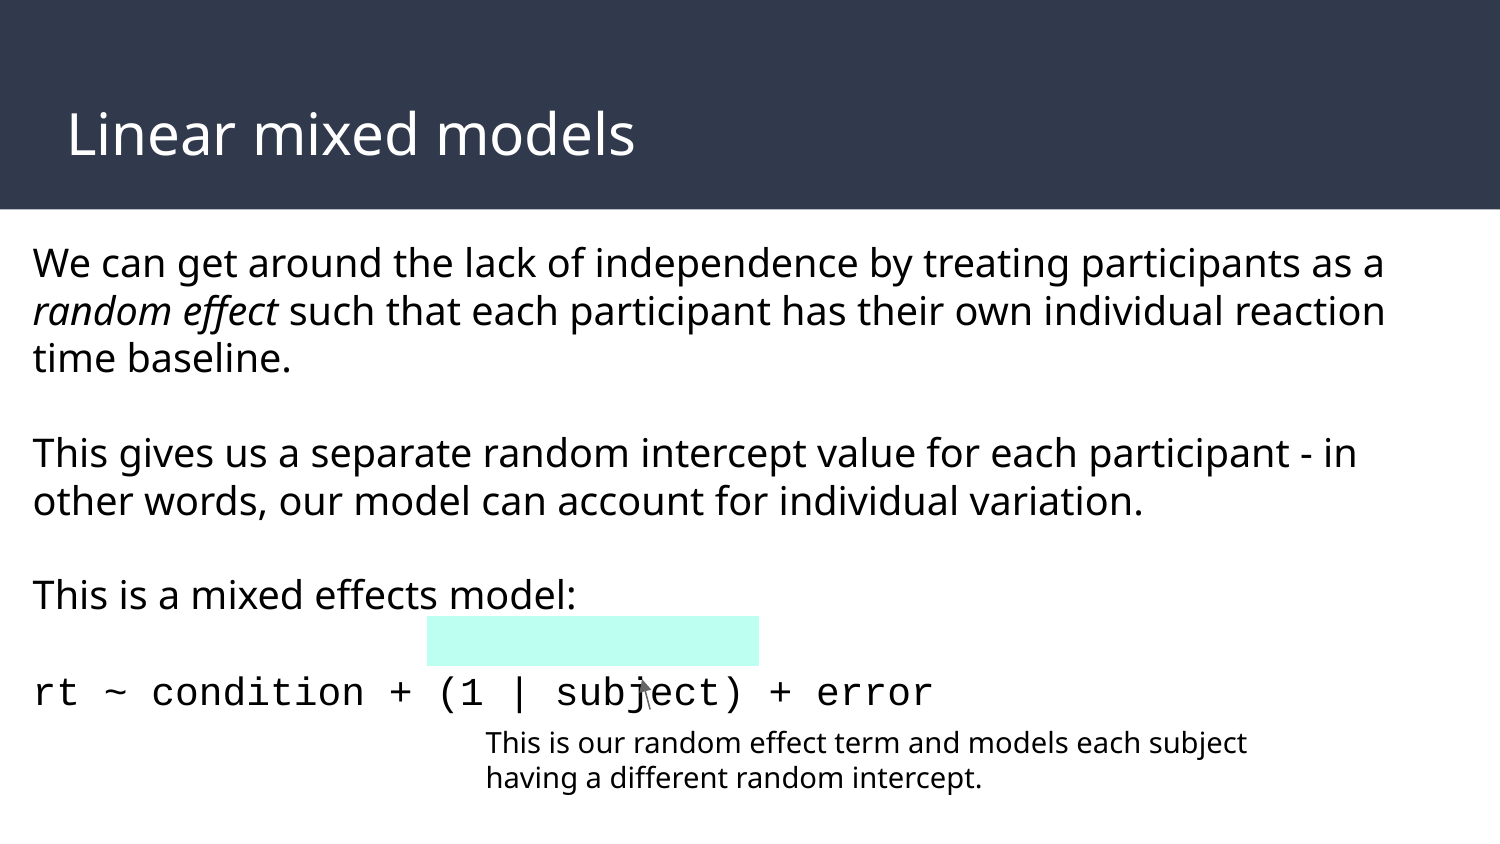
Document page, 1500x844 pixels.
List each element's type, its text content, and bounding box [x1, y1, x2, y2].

text_box This is our random effect term and models each subject having a different random intercept. [470, 709, 1283, 828]
text_box [426, 615, 760, 667]
text_box We can get around the lack of independence by treating participants as a random effect such that each participant has their own individual reaction time baseline. This gives us a separate random intercept value for each participant - in other words, our model can account for individual variation. This is a mixed effects model: rt ~ condition + (1 | subject) + error [17, 223, 1477, 683]
title Linear mixed models [51, 82, 1449, 185]
